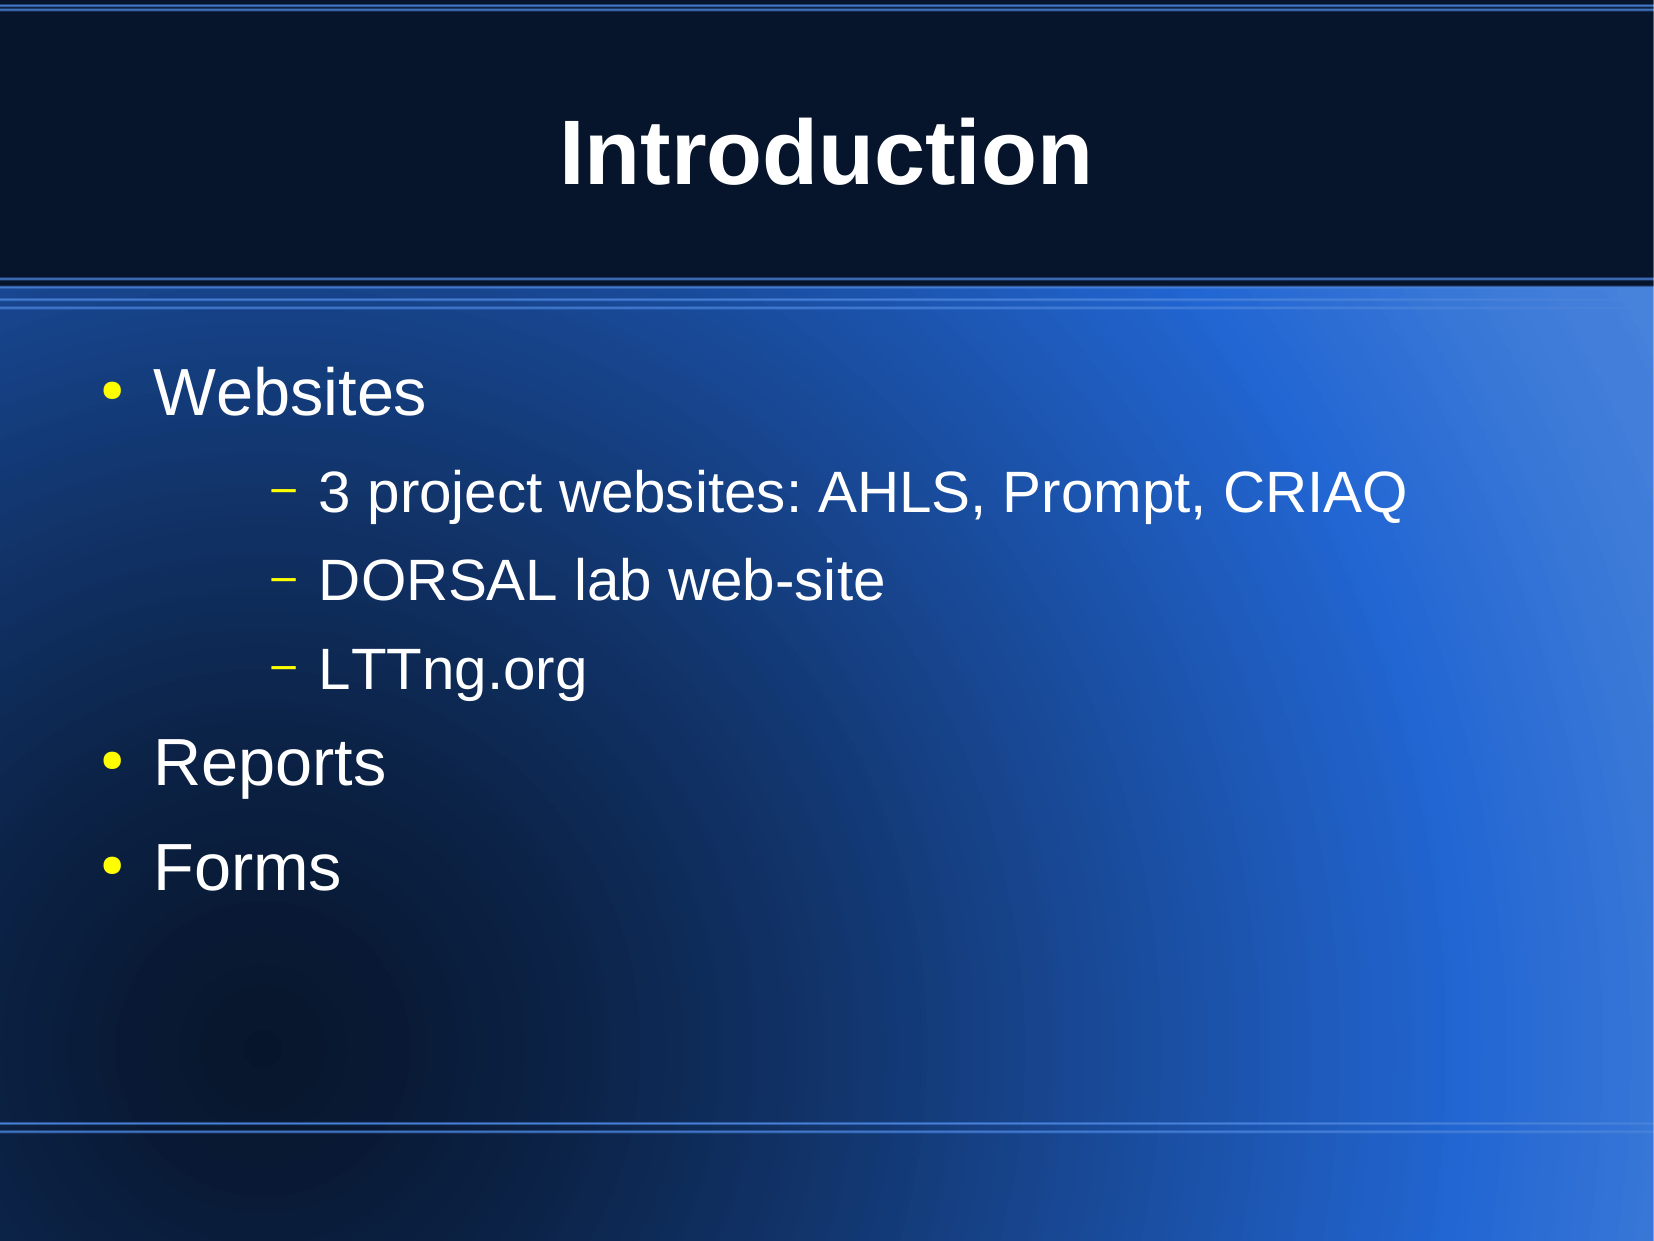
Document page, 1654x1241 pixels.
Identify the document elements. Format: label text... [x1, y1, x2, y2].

title Introduction [82, 49, 1571, 257]
picture [0, 0, 1654, 1241]
list Websites 3 project websites: AHLS, Prompt, CRIAQ DORSAL lab web-site LTTng.org Reports Forms [82, 355, 1571, 1058]
